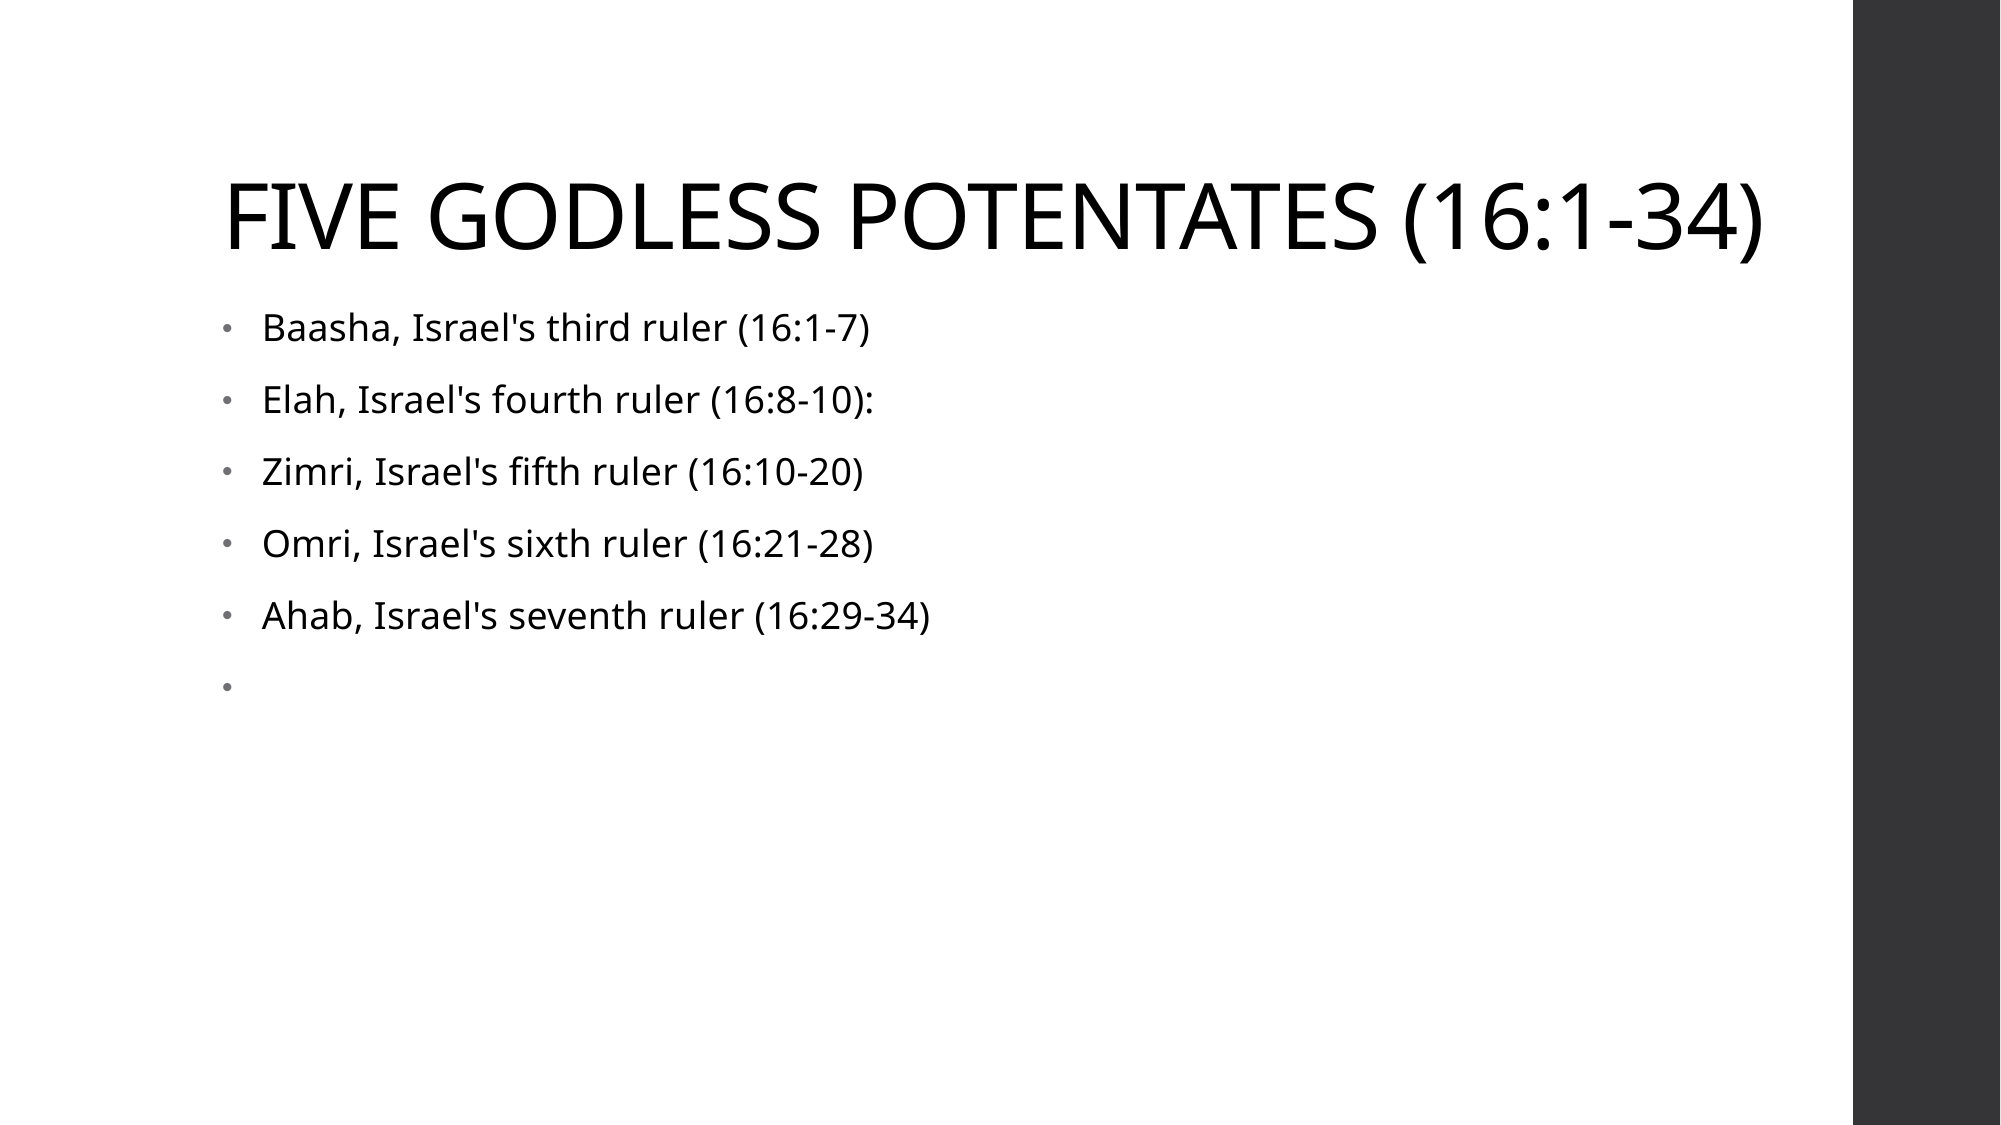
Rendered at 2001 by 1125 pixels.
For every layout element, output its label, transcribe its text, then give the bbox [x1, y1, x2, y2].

title FIVE GODLESS POTENTATES (16:1-34) [206, 60, 1797, 278]
list Baasha, Israel's third ruler (16:1-7) Elah, Israel's fourth ruler (16:8-10): Zimri, Israel's fifth ruler (16:10-20) Omri, Israel's sixth ruler (16:21-28) Ahab, Israel's seventh ruler (16:29-34) [206, 299, 1617, 1014]
